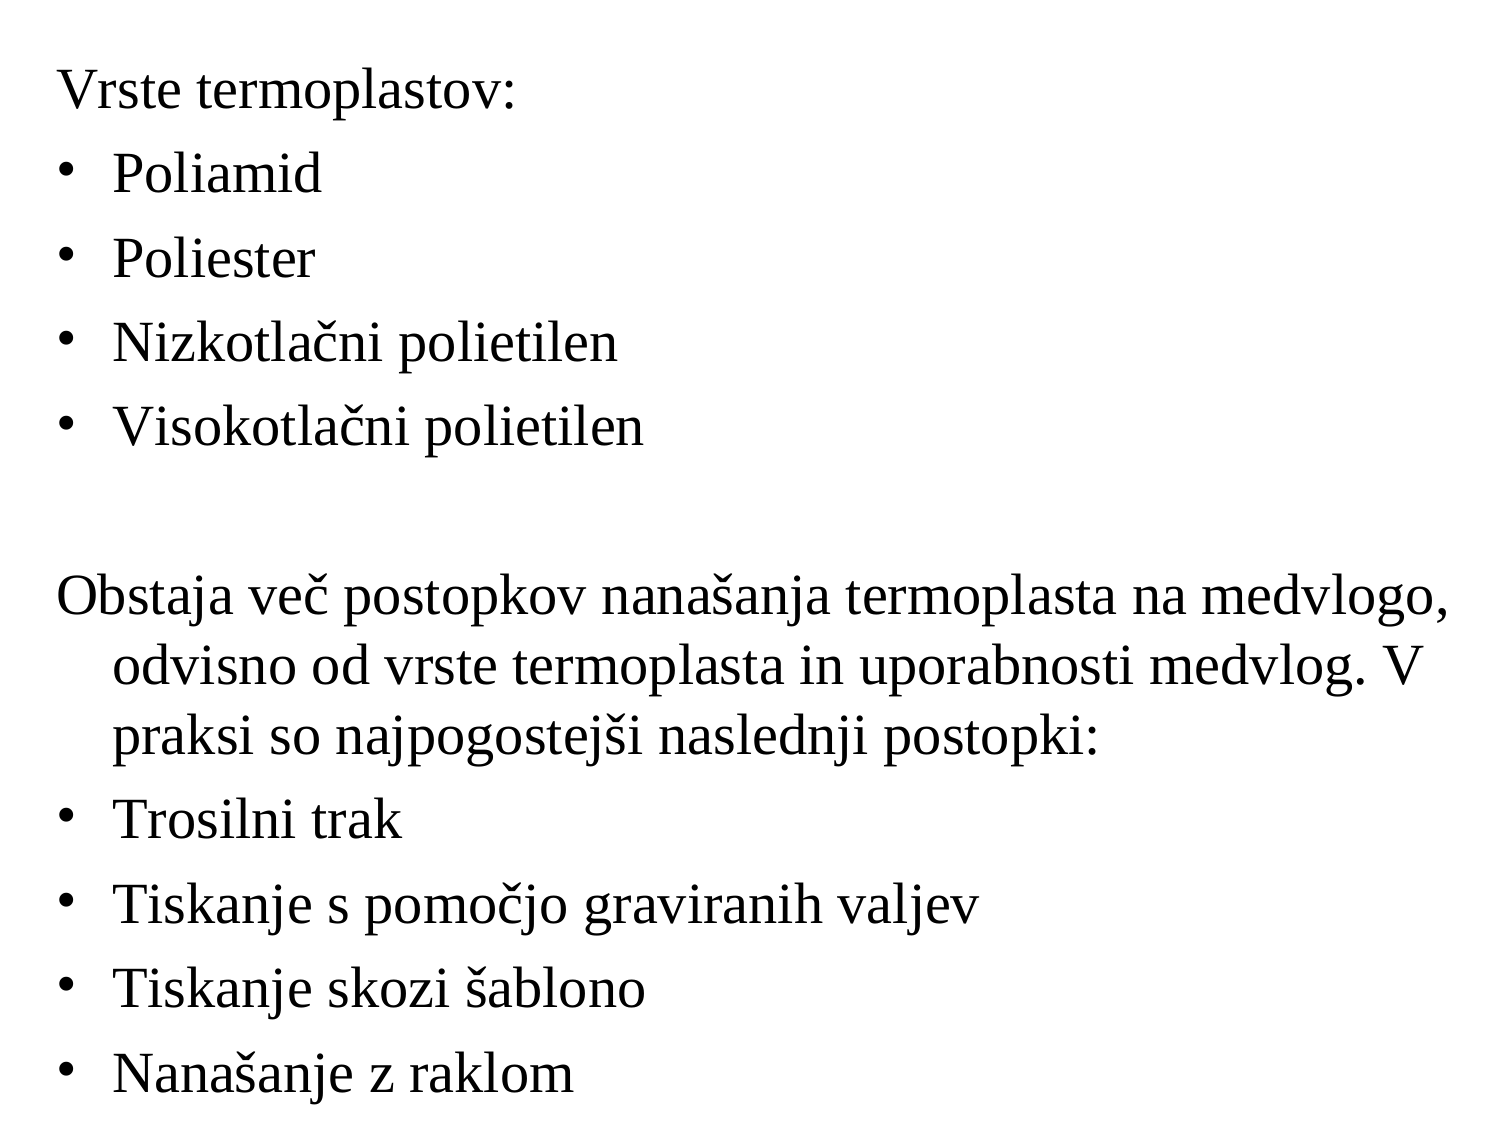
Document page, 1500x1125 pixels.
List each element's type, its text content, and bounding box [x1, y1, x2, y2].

list Vrste termoplastov: Poliamid Poliester Nizkotlačni polietilen Visokotlačni polietilen Obstaja več postopkov nanašanja termoplasta na medvlogo, odvisno od vrste termoplasta in uporabnosti medvlog. V praksi so najpogostejši naslednji postopki: Trosilni trak Tiskanje s pomočjo graviranih valjev Tiskanje skozi šablono Nanašanje z raklom [41, 42, 1483, 1113]
